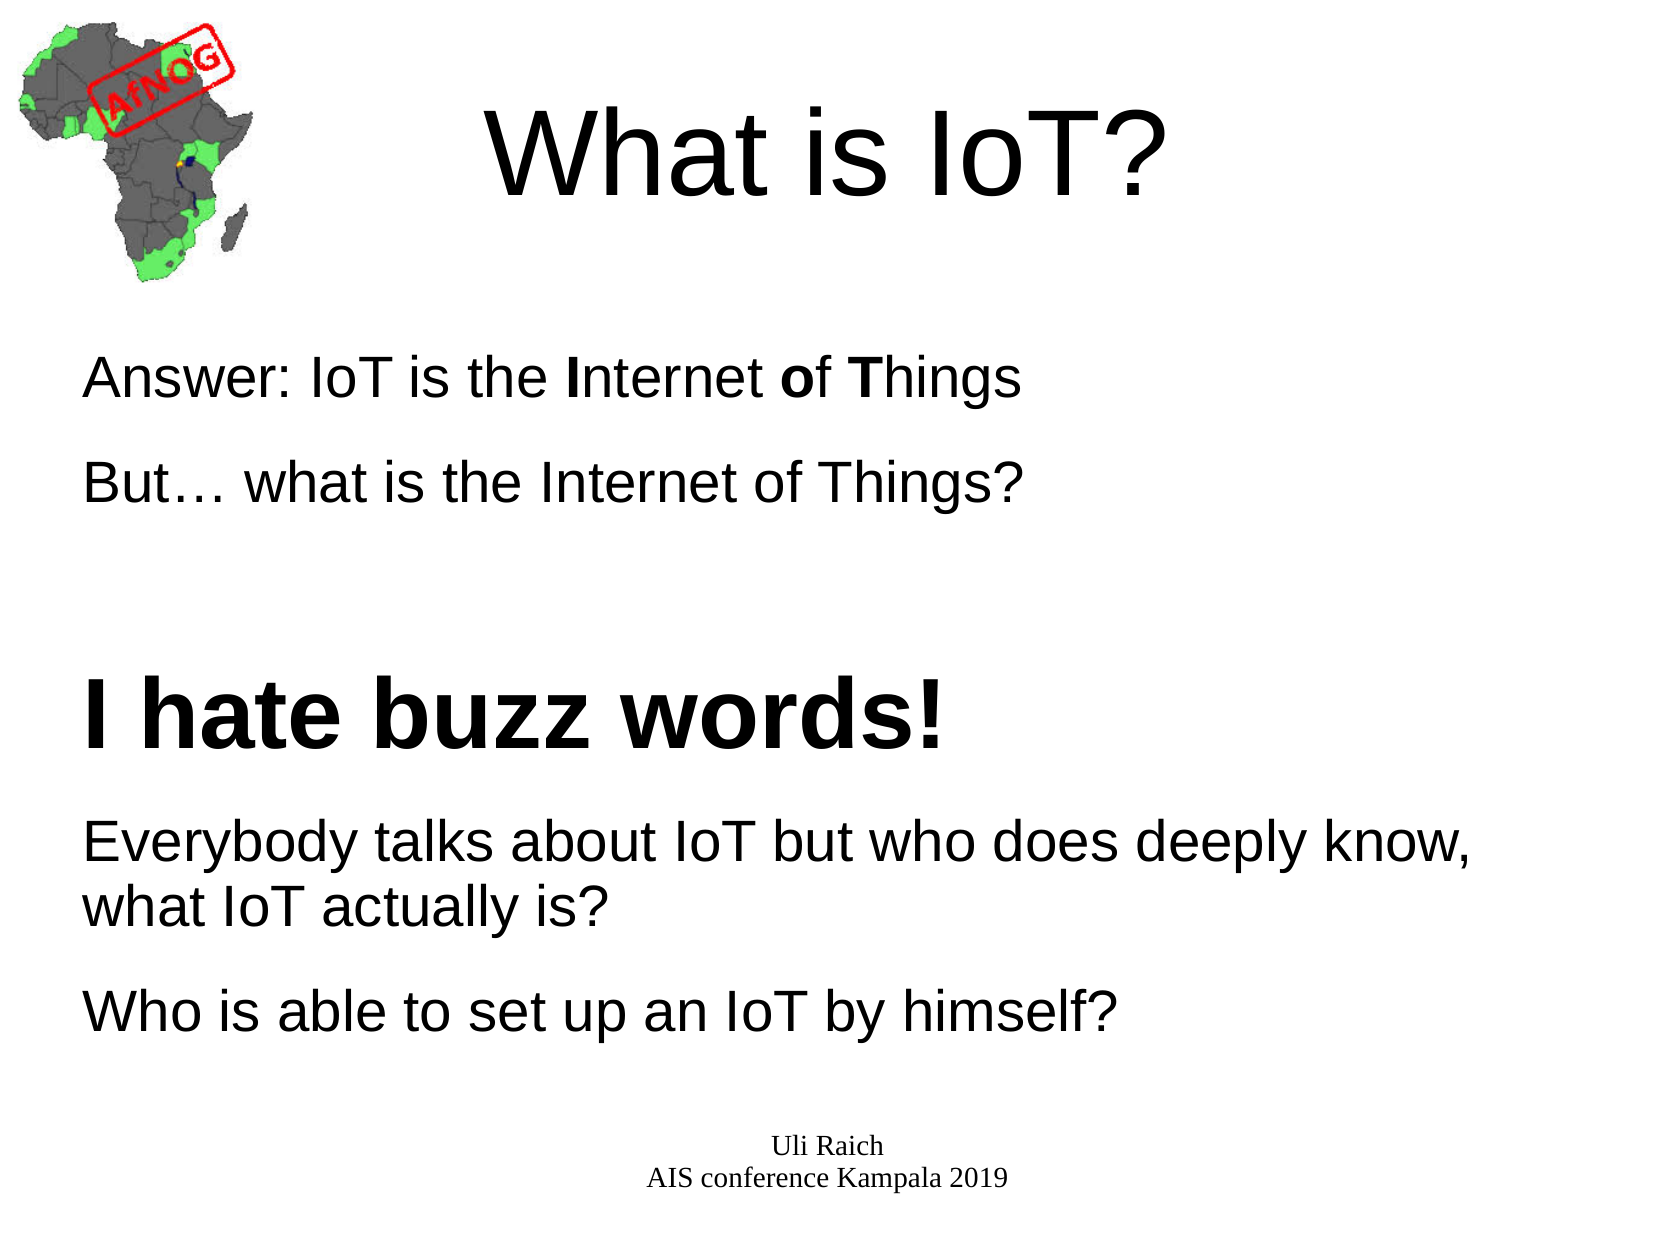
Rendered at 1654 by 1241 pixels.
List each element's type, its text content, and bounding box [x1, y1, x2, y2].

picture [9, 0, 259, 291]
list Answer: IoT is the Internet of Things But… what is the Internet of Things? I hate buzz words! Everybody talks about IoT but who does deeply know, what IoT actually is? Who is able to set up an IoT by himself? [82, 345, 1571, 1065]
title What is IoT? [82, 49, 1571, 257]
